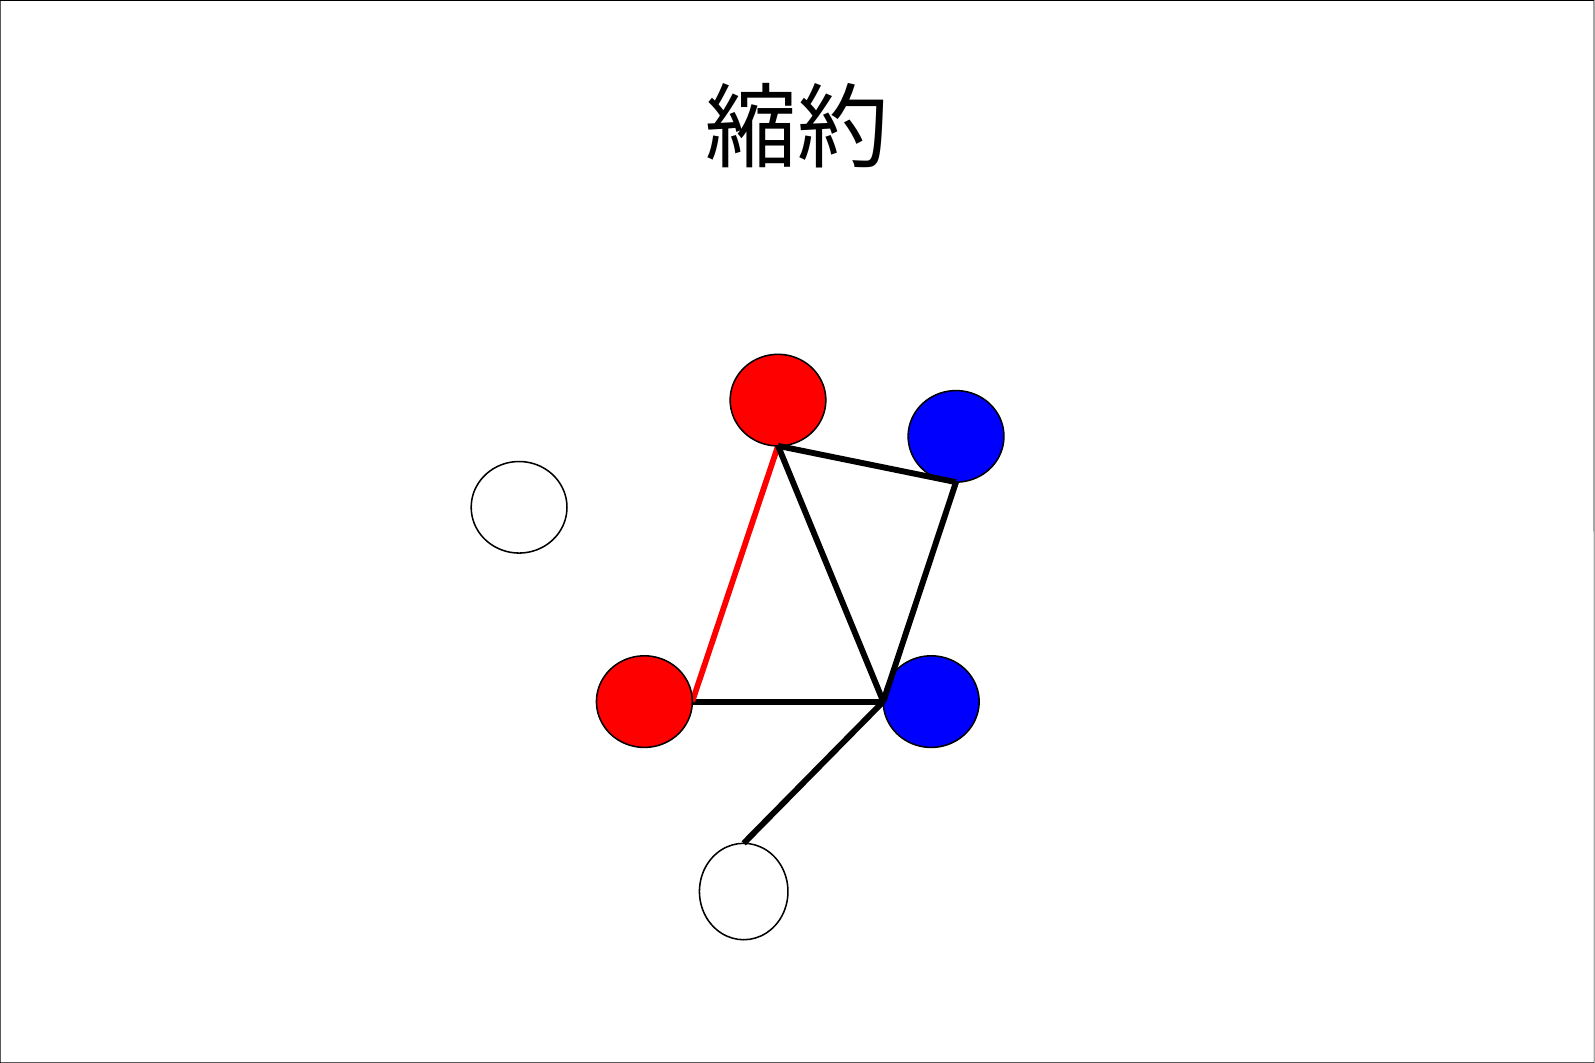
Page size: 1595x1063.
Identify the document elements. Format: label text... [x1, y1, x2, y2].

text_box [730, 354, 826, 446]
text_box [908, 390, 1004, 483]
text_box [596, 655, 693, 748]
text_box [883, 655, 980, 748]
text_box 縮約 [79, 49, 1515, 213]
text_box [471, 461, 567, 554]
text_box [699, 843, 788, 940]
